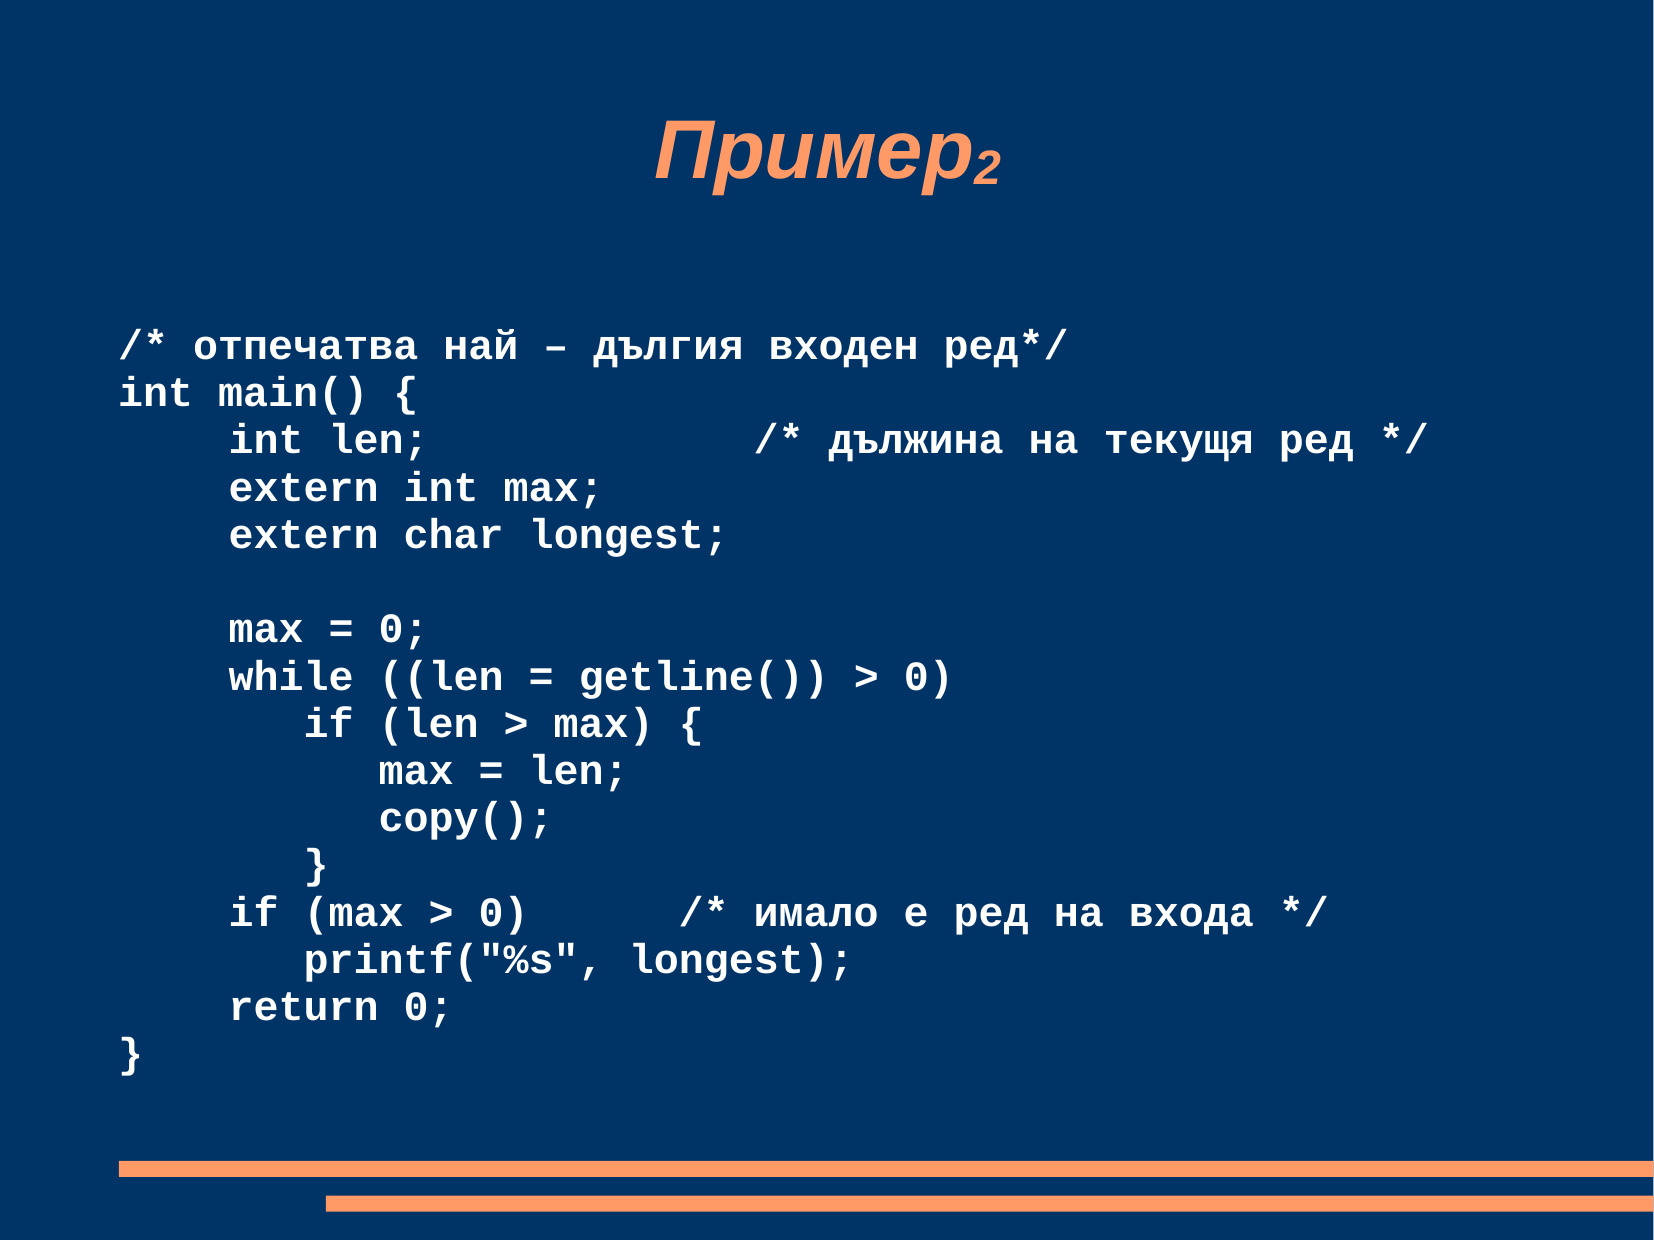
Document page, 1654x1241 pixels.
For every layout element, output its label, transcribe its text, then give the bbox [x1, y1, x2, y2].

title Пример2 [121, 46, 1534, 254]
subtitle /* отпечатва най – дългия входен ред*/ int main() { int len; /* дължина на текущя ред */ extern int max; extern char longest; max = 0; while ((len = getline()) > 0) if (len > max) { max = len; copy(); } if (max > 0) /* имало е ред на входа */ printf("%s", longest); return 0; } [118, 304, 1613, 1101]
